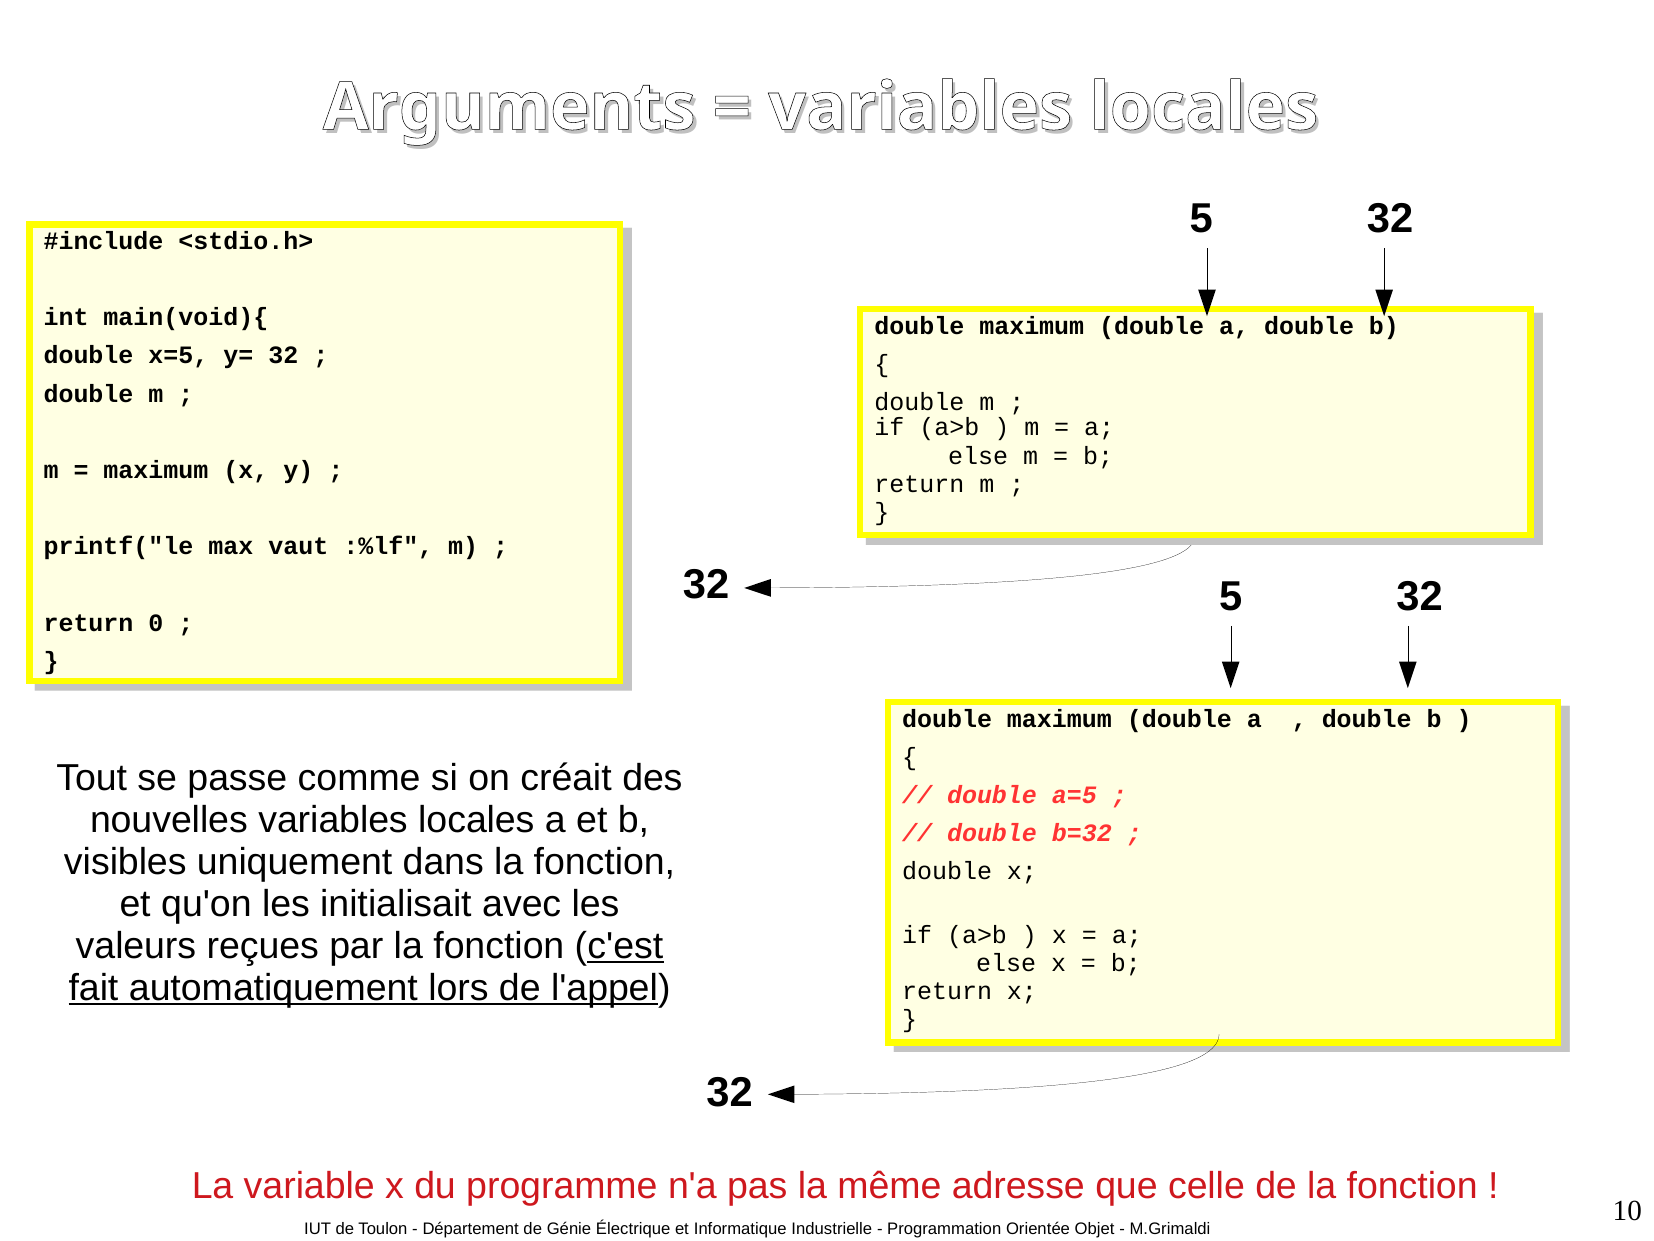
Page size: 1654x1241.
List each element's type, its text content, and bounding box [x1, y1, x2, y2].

text_box double maximum (double a , double b ) { // double a=5 ; // double b=32 ; double x; if (a>b ) x = a; else x = b; return x; } [888, 702, 1559, 1043]
text_box 32 [691, 1061, 768, 1131]
text_box double maximum (double a, double b) { double m ; if (a>b ) m = a; else m = b; return m ; } [860, 309, 1531, 536]
text_box 32 [1381, 565, 1458, 635]
text_box #include <stdio.h> int main(void){ double x=5, y= 32 ; double m ; m = maximum (x, y) ; printf("le max vaut :%lf", m) ; return 0 ; } [29, 224, 621, 681]
text_box La variable x du programme n'a pas la même adresse que celle de la fonction ! [177, 1157, 1527, 1215]
title Arguments = variables locales [76, 0, 1565, 208]
text_box 32 [1352, 187, 1429, 257]
text_box 5 [1204, 565, 1258, 635]
text_box Tout se passe comme si on créait des nouvelles variables locales a et b, visibles uniquement dans la fonction, et qu'on les initialisait avec les valeurs reçues par la fonction (c'est fait automatiquement lors de l'appel) [41, 749, 698, 1090]
text_box 5 [1174, 187, 1228, 257]
text_box 32 [668, 553, 745, 623]
